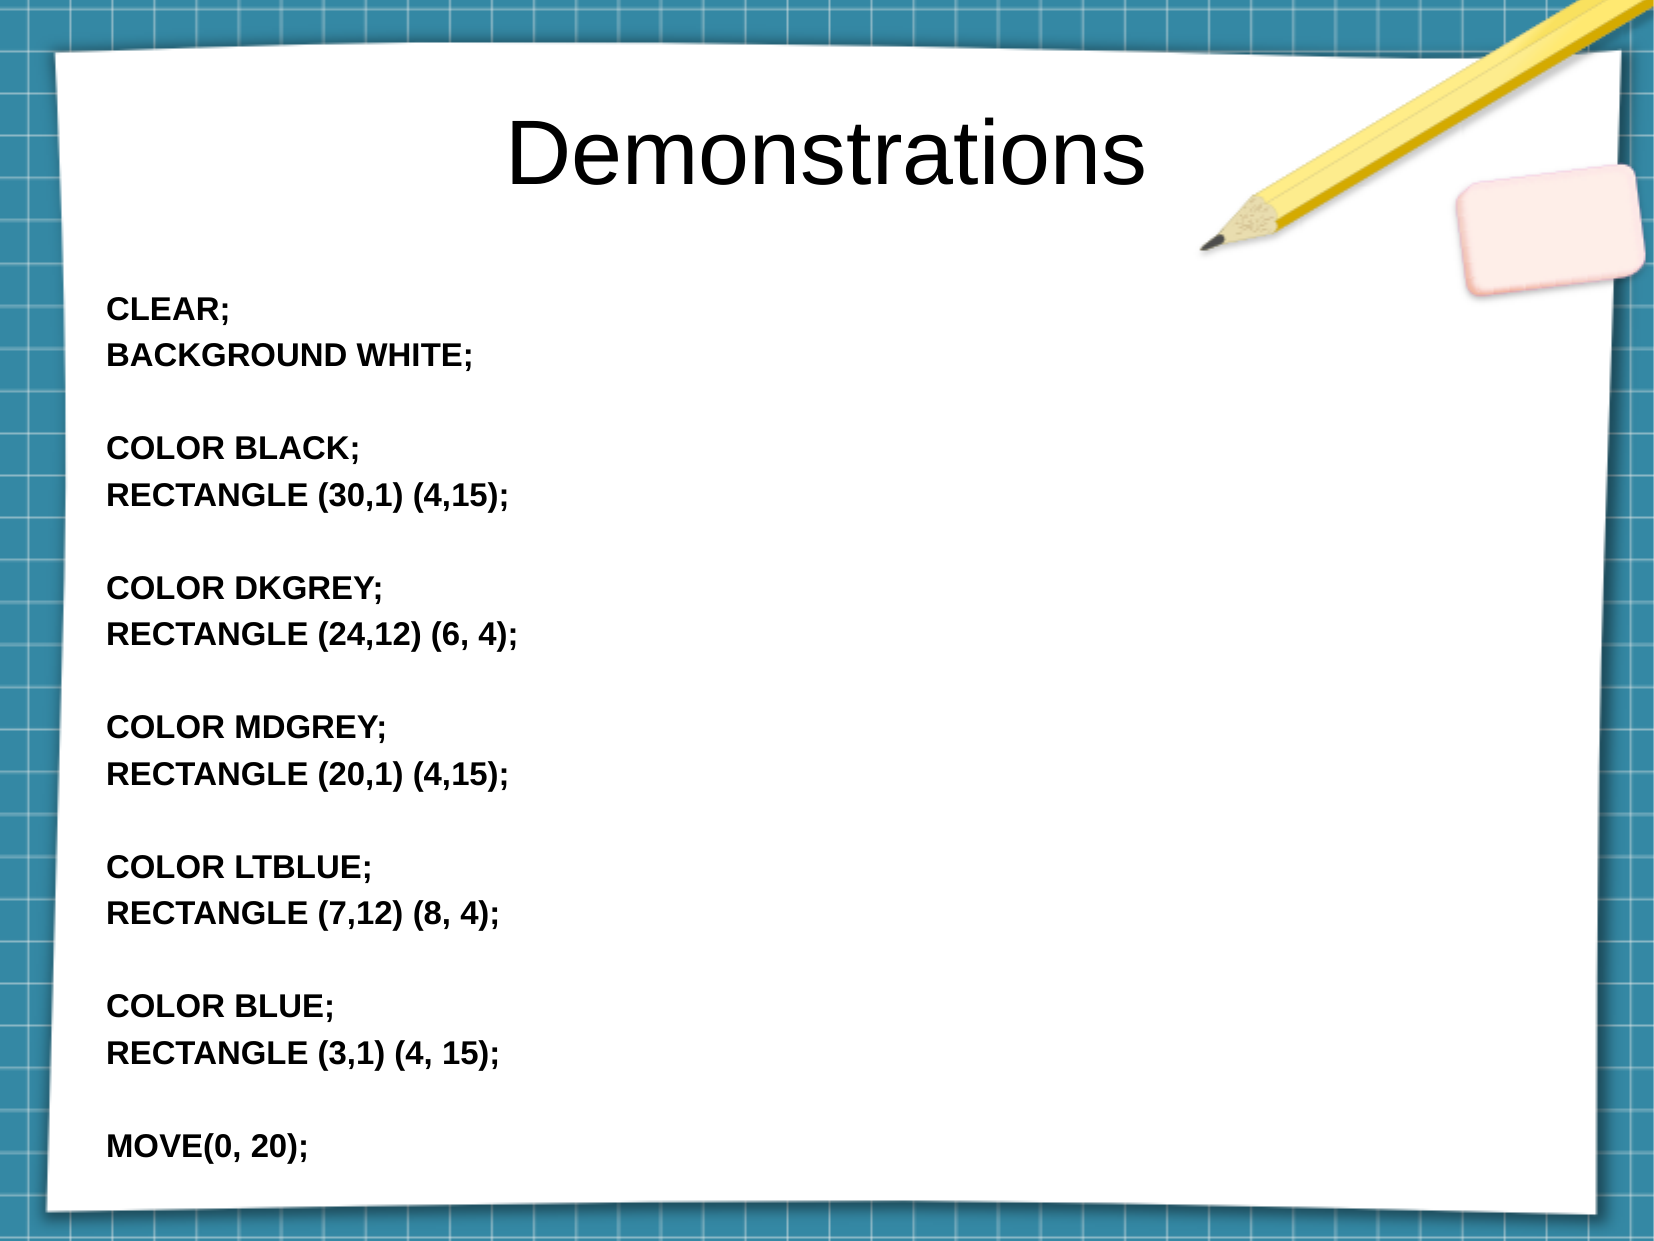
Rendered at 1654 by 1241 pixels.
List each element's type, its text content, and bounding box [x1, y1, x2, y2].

list CLEAR; BACKGROUND WHITE; COLOR BLACK; RECTANGLE (30,1) (4,15); COLOR DKGREY; RECTANGLE (24,12) (6, 4); COLOR MDGREY; RECTANGLE (20,1) (4,15); COLOR LTBLUE; RECTANGLE (7,12) (8, 4); COLOR BLUE; RECTANGLE (3,1) (4, 15); MOVE(0, 20); [82, 290, 1571, 1171]
picture [0, 0, 1654, 1241]
title Demonstrations [82, 49, 1571, 257]
